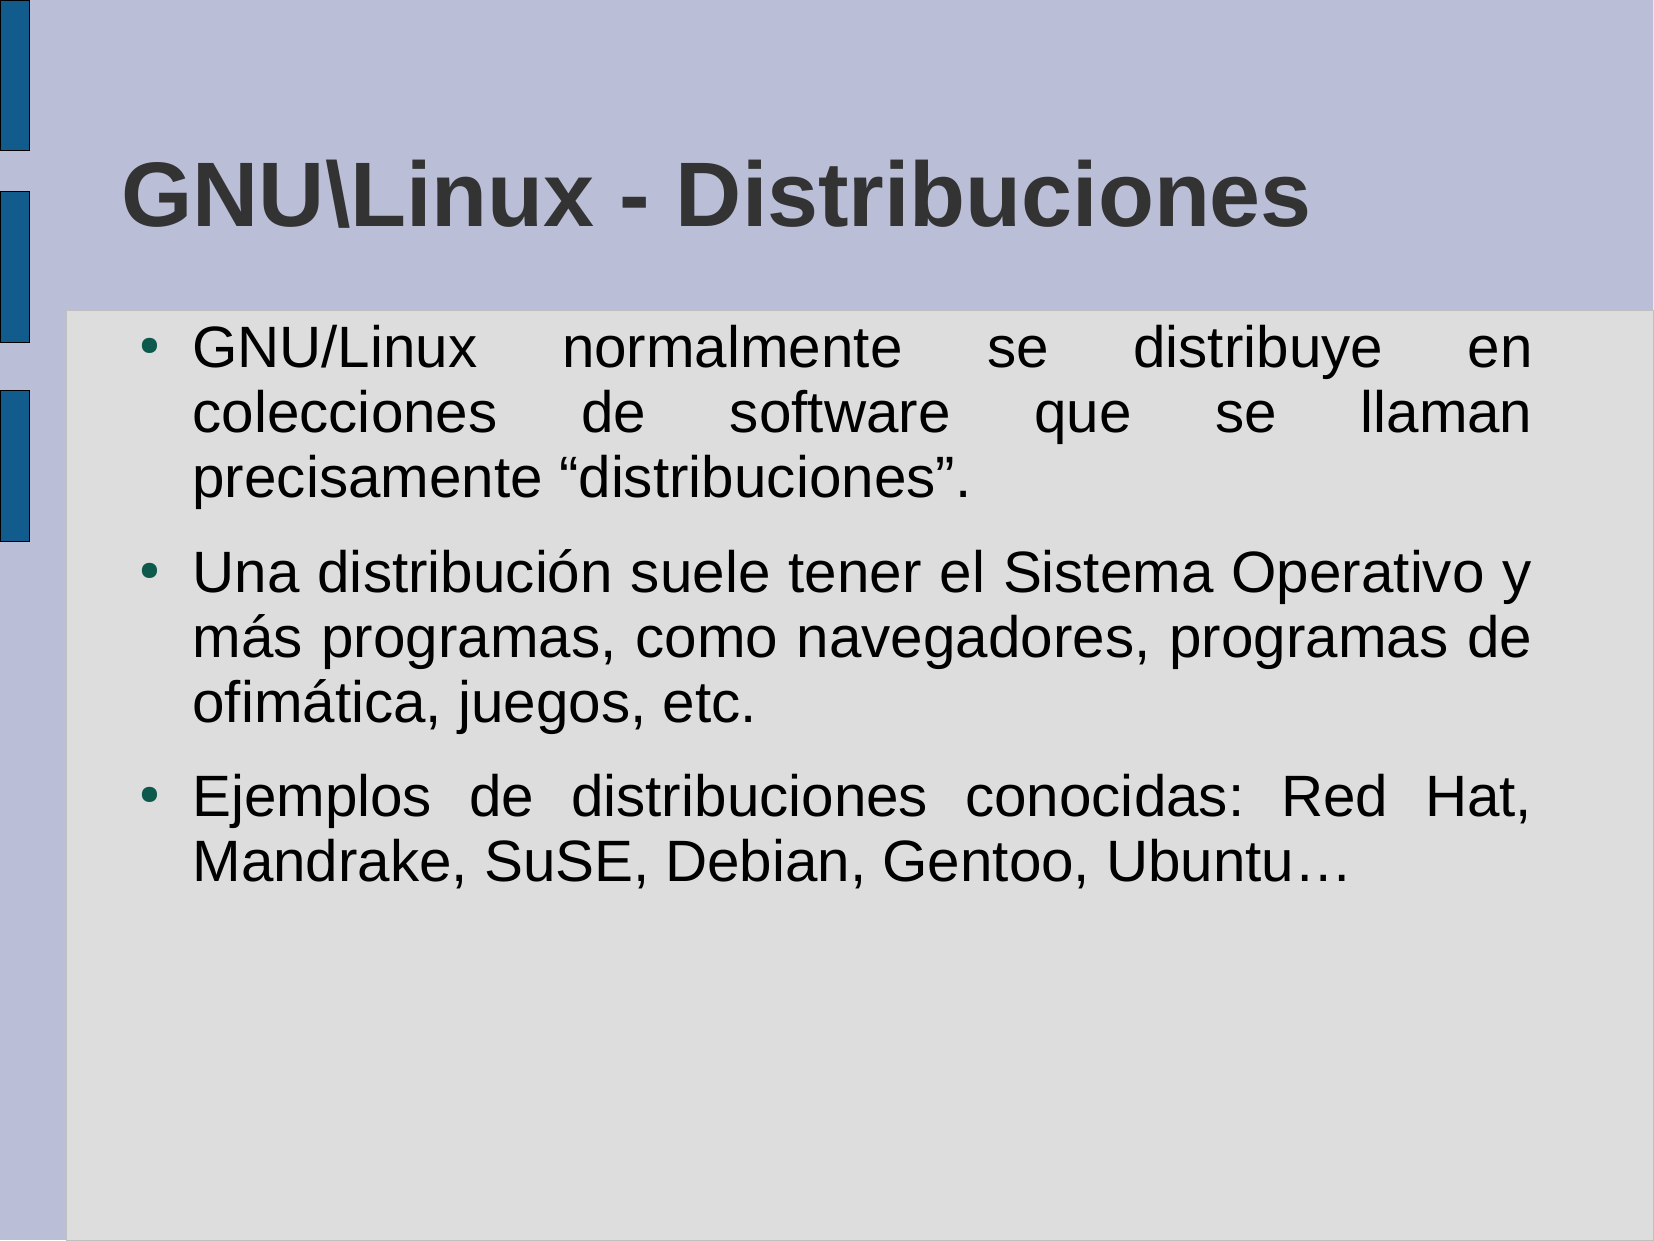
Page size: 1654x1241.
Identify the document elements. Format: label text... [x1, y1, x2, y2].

list GNU/Linux normalmente se distribuye en colecciones de software que se llaman precisamente “distribuciones”. Una distribución suele tener el Sistema Operativo y más programas, como navegadores, programas de ofimática, juegos, etc. Ejemplos de distribuciones conocidas: Red Hat, Mandrake, SuSE, Debian, Gentoo, Ubuntu… [121, 314, 1534, 1082]
title GNU\Linux - Distribuciones [121, 98, 1534, 291]
